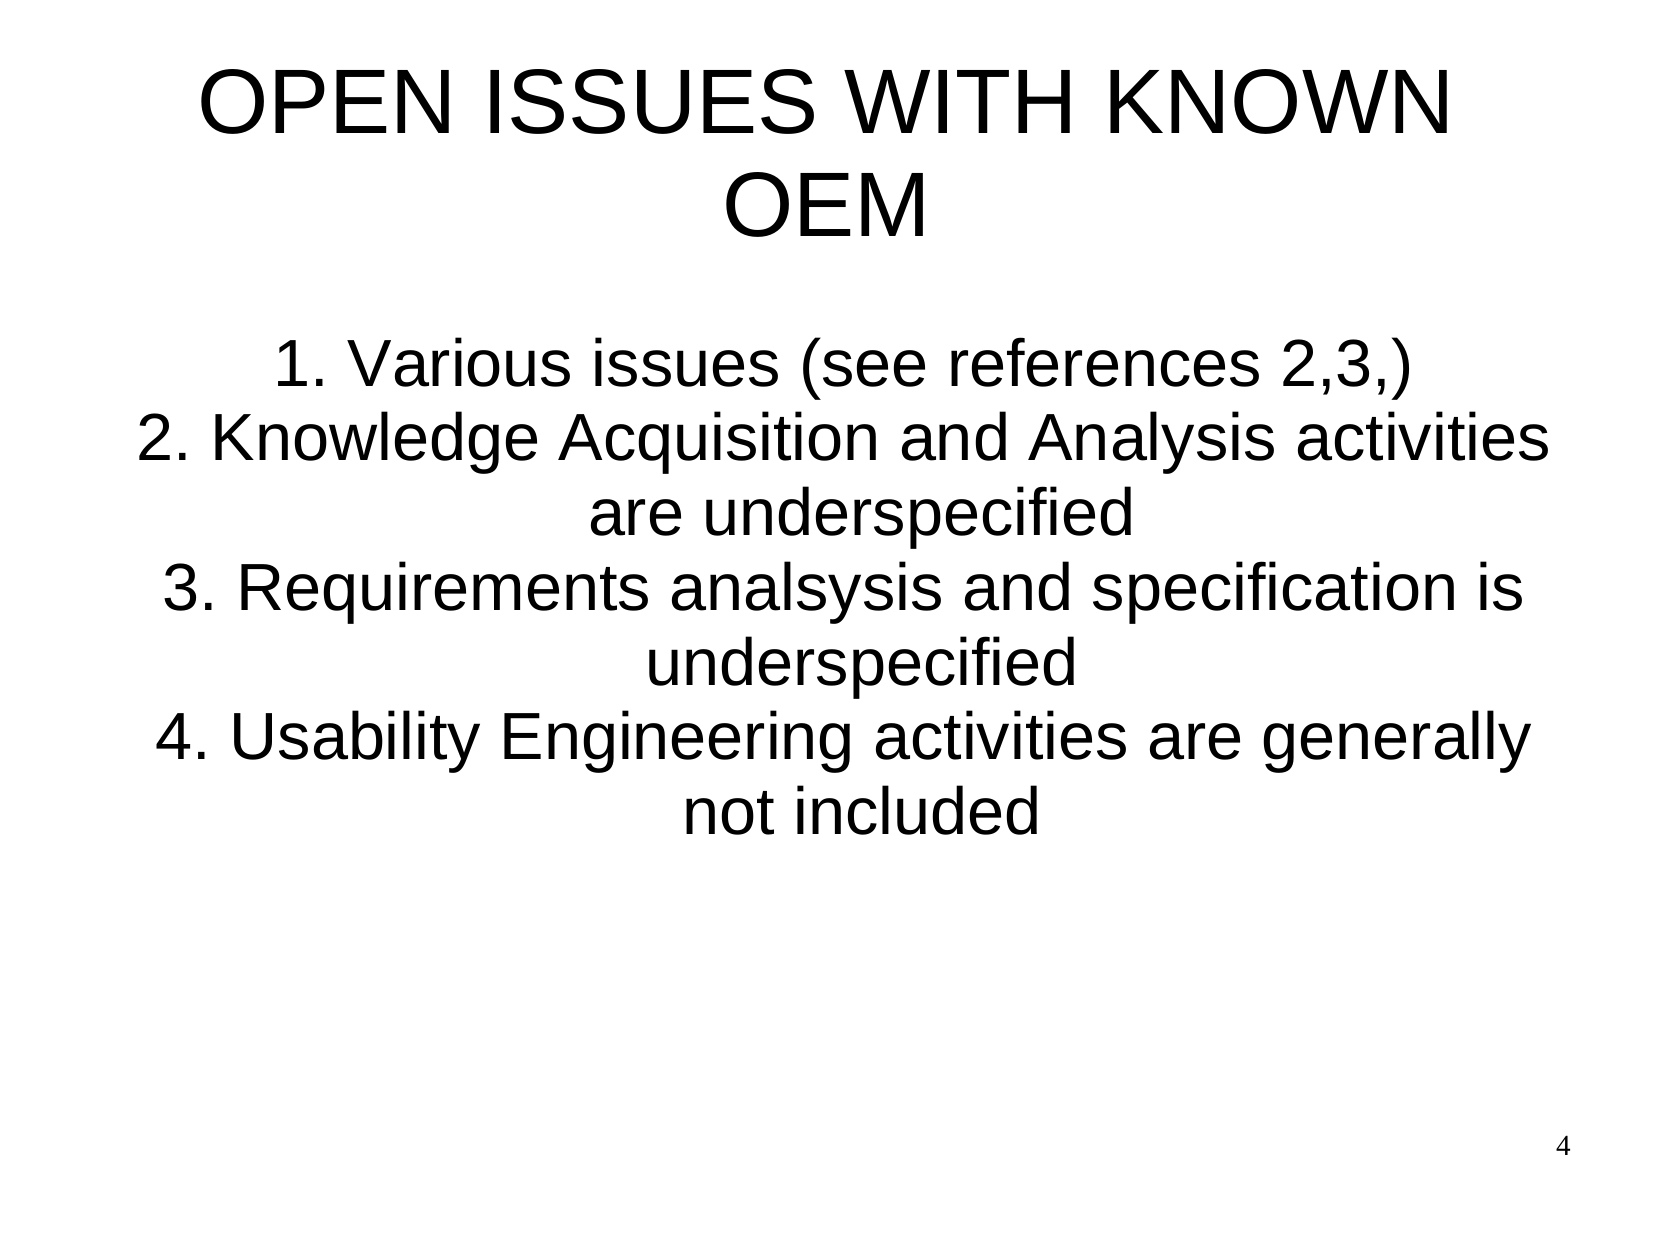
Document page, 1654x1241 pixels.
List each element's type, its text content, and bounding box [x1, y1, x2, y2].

title OPEN ISSUES WITH KNOWN OEM [82, 49, 1571, 257]
subtitle 1. Various issues (see references 2,3,) 2. Knowledge Acquisition and Analysis activities are underspecified 3. Requirements analsysis and specification is underspecified 4. Usability Engineering activities are generally not included [82, 290, 1571, 1109]
